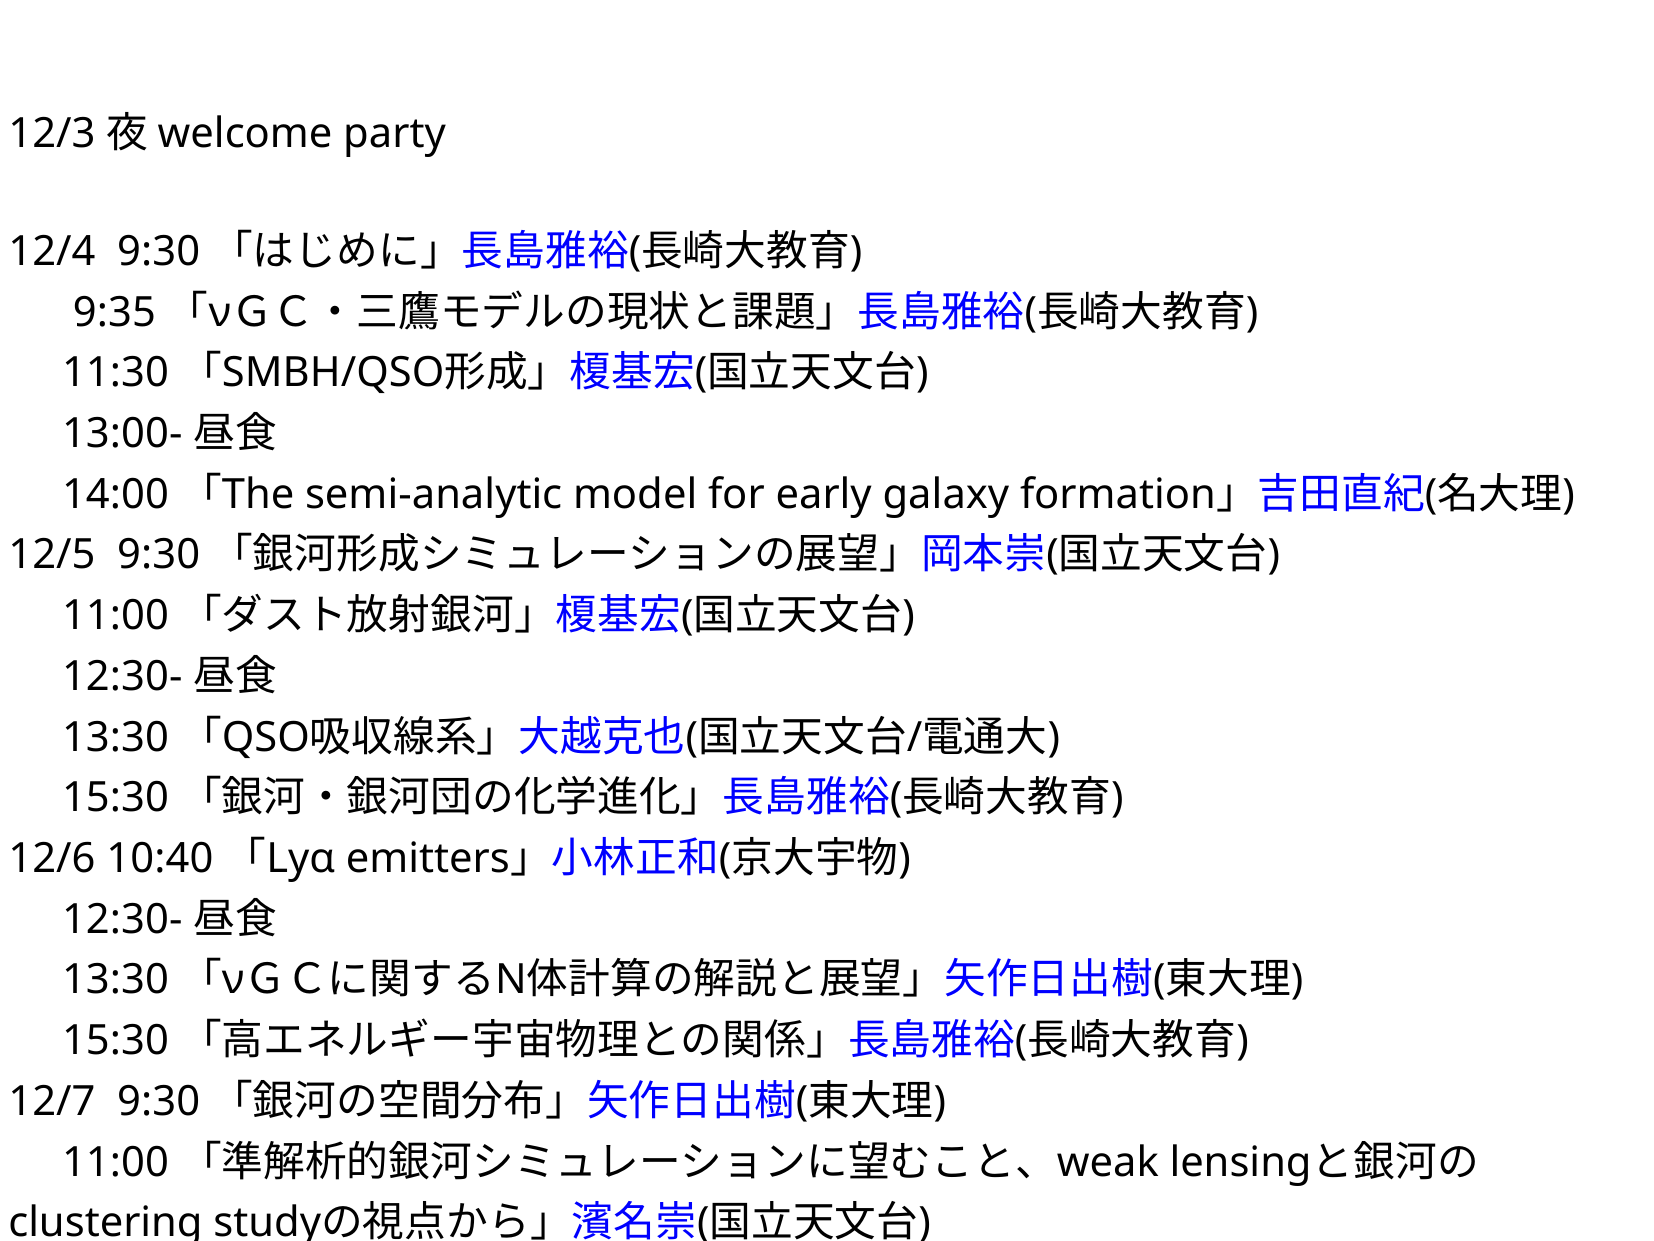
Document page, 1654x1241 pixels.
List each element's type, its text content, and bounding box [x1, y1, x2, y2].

text_box 12/3 夜 welcome party 12/4 9:30 「はじめに」長島雅裕(長崎大教育) 9:35 「νＧＣ・三鷹モデルの現状と課題」長島雅裕(長崎大教育) 11:30 「SMBH/QSO形成」榎基宏(国立天文台) 13:00- 昼食 14:00 「The semi-analytic model for early galaxy formation」吉田直紀(名大理) 12/5 9:30 「銀河形成シミュレーションの展望」岡本崇(国立天文台) 11:00 「ダスト放射銀河」榎基宏(国立天文台) 12:30- 昼食 13:30 「QSO吸収線系」大越克也(国立天文台/電通大) 15:30 「銀河・銀河団の化学進化」長島雅裕(長崎大教育) 12/6 10:40 「Lyα emitters」小林正和(京大宇物) 12:30- 昼食 13:30 「νＧＣに関するN体計算の解説と展望」矢作日出樹(東大理) 15:30 「高エネルギー宇宙物理との関係」長島雅裕(長崎大教育) 12/7 9:30 「銀河の空間分布」矢作日出樹(東大理) 11:00 「準解析的銀河シミュレーションに望むこと、weak lensingと銀河のclustering studyの視点から」濱名崇(国立天文台) 12:30- 昼食 13:30 「ディスク銀河の力学応答とTully-Fisher関係」小山博子(早稲田大理工) 12/8 9:30 「Analysis of Spatial Distribution of Galaxies in Numerical Galaxy Catalog」上田晴彦(秋田大教育) 11:00 「銀河の環境効果、銀河の色」岡本崇(国立天文台) 12:30 「まとめ」長島雅裕(長崎大教育) 13:00- 昼食 14:00 全体討論 [0, 91, 1654, 1241]
